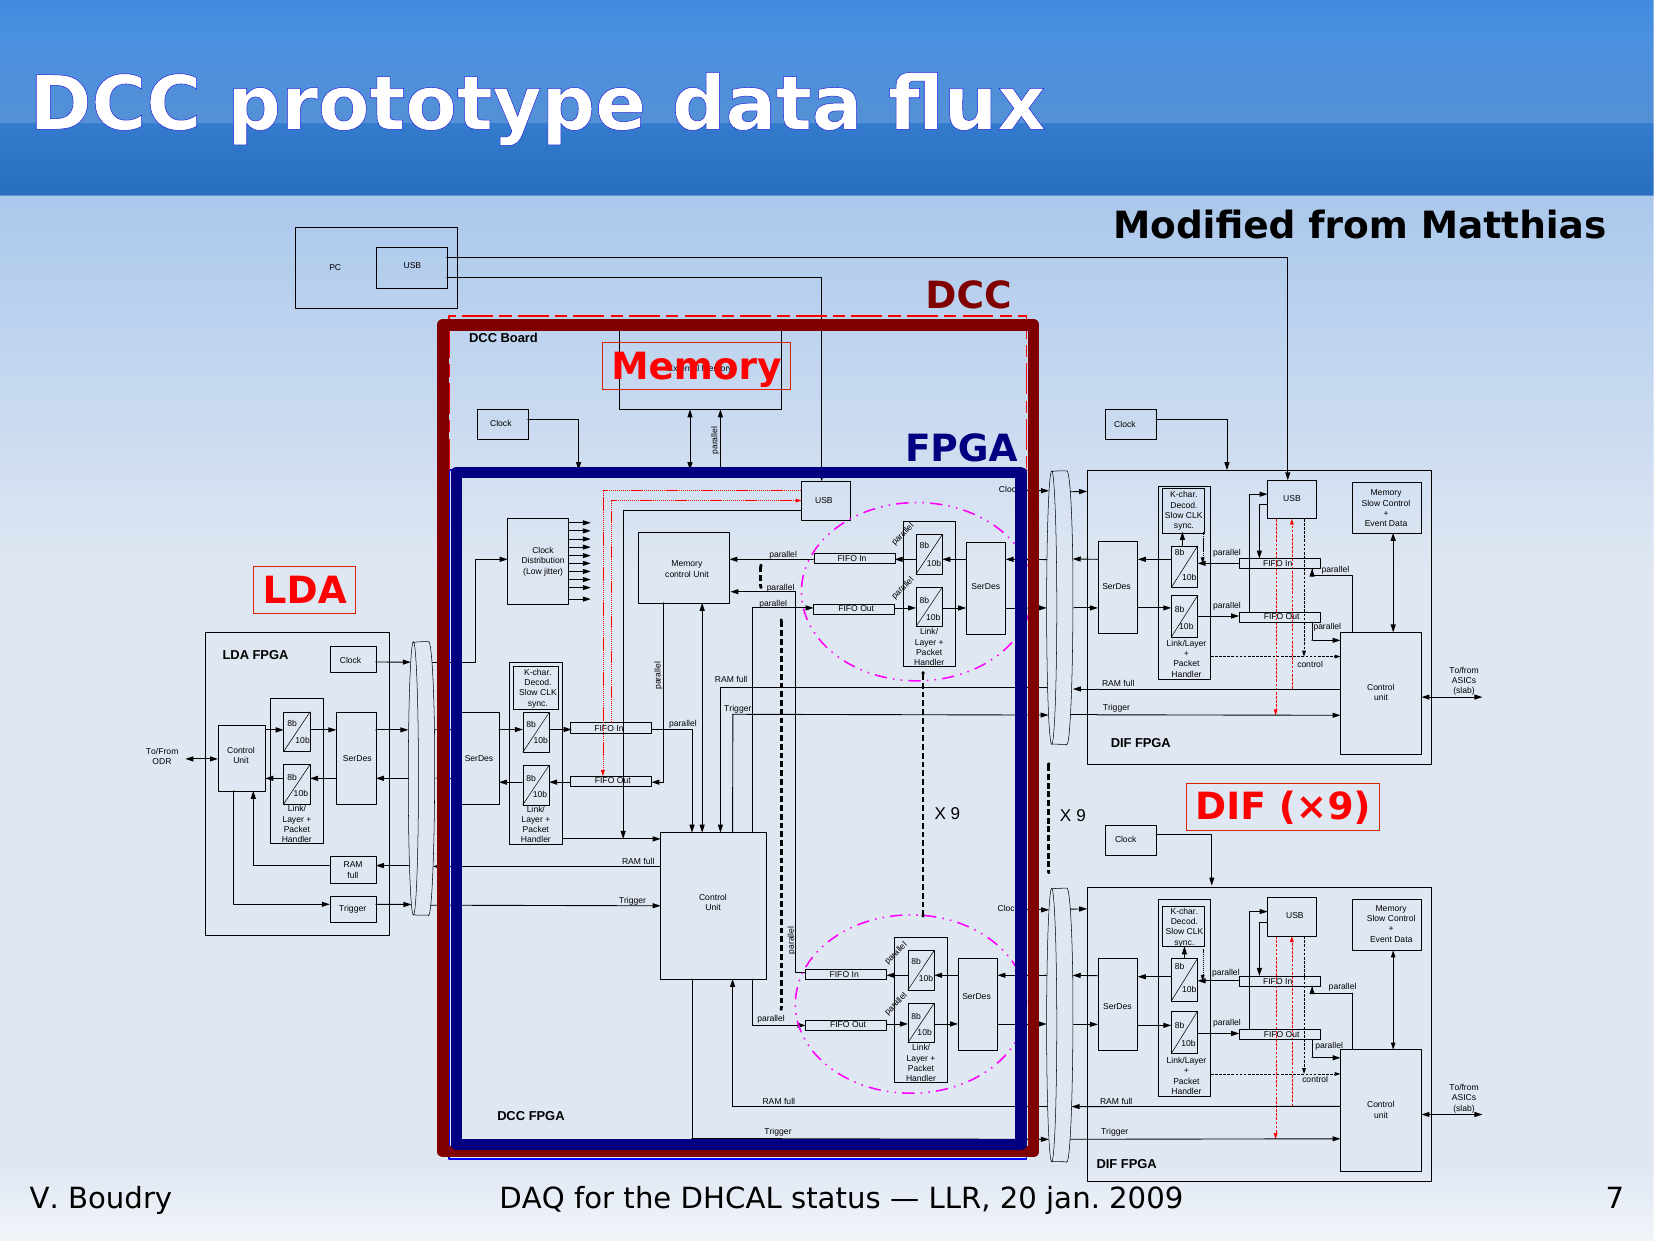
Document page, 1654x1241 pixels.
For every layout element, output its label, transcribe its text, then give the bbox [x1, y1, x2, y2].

text_box DCC [910, 266, 1027, 326]
text_box Memory [602, 342, 791, 390]
chart [141, 225, 1492, 1183]
picture [0, 0, 1654, 1241]
title DCC prototype data flux [29, 59, 1654, 148]
text_box DIF (×9) [1186, 783, 1380, 831]
text_box Modified from Matthias [1098, 196, 1636, 255]
text_box LDA [253, 566, 356, 614]
text_box FPGA [890, 419, 1033, 478]
